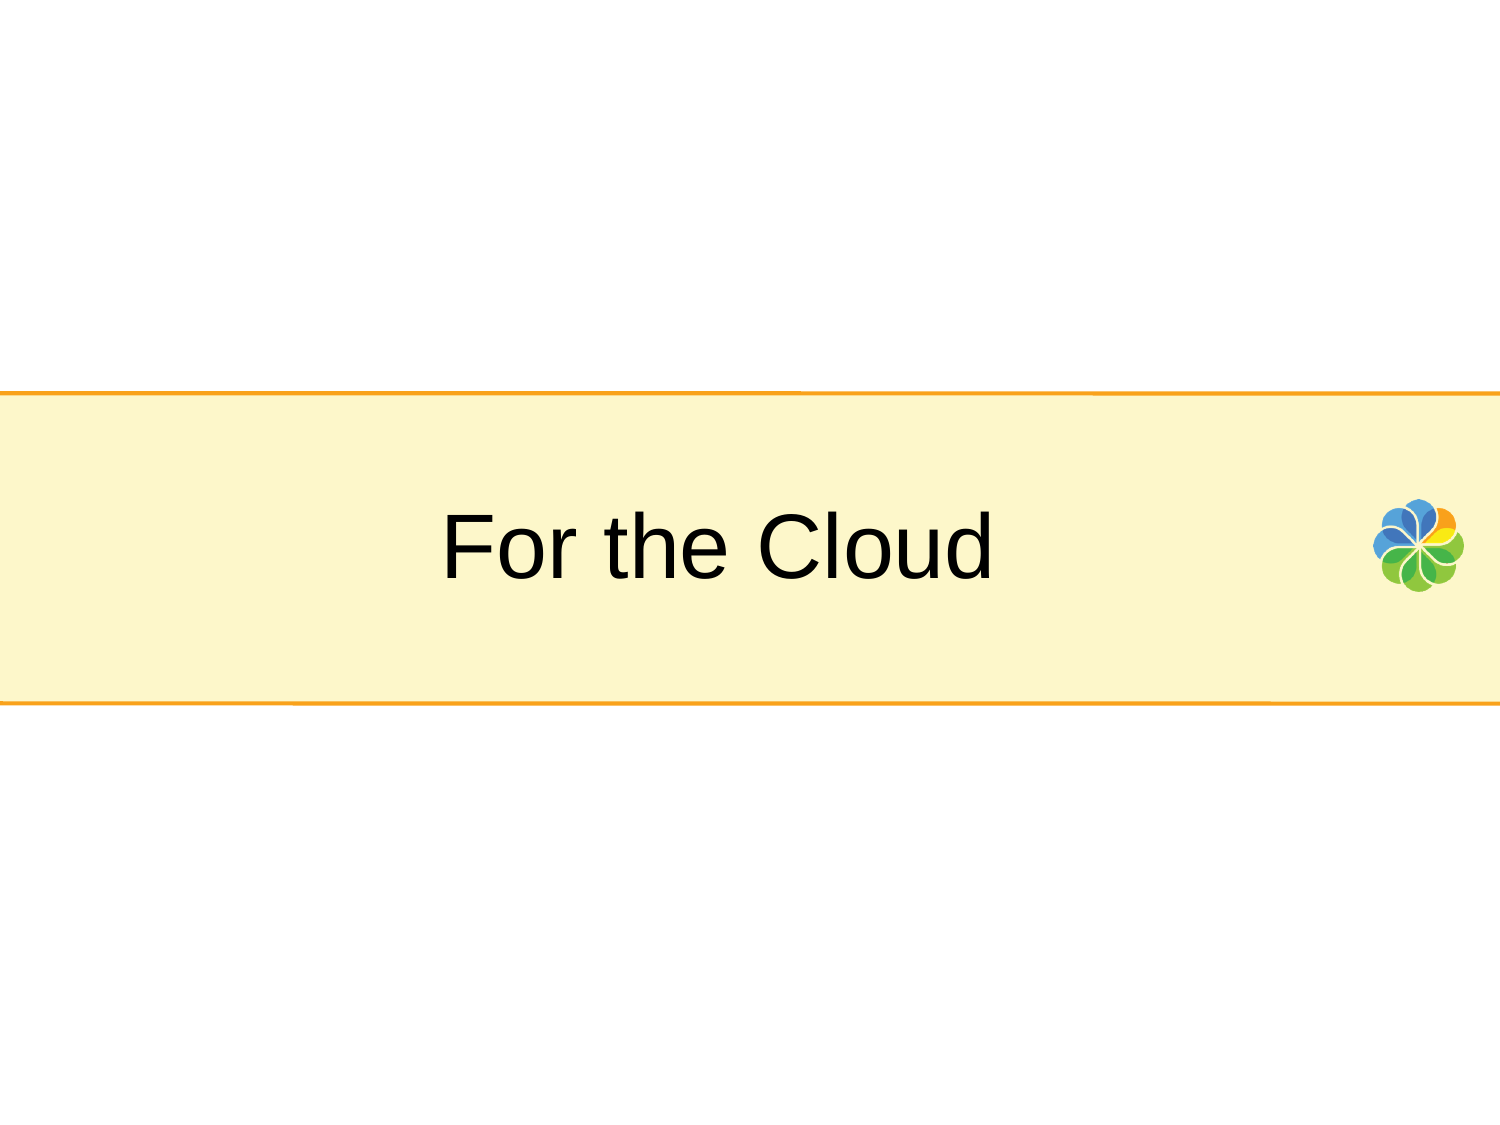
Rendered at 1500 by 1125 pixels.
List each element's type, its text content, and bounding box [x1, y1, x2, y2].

picture [1394, 499, 1464, 592]
title For the Cloud [43, 479, 1394, 618]
